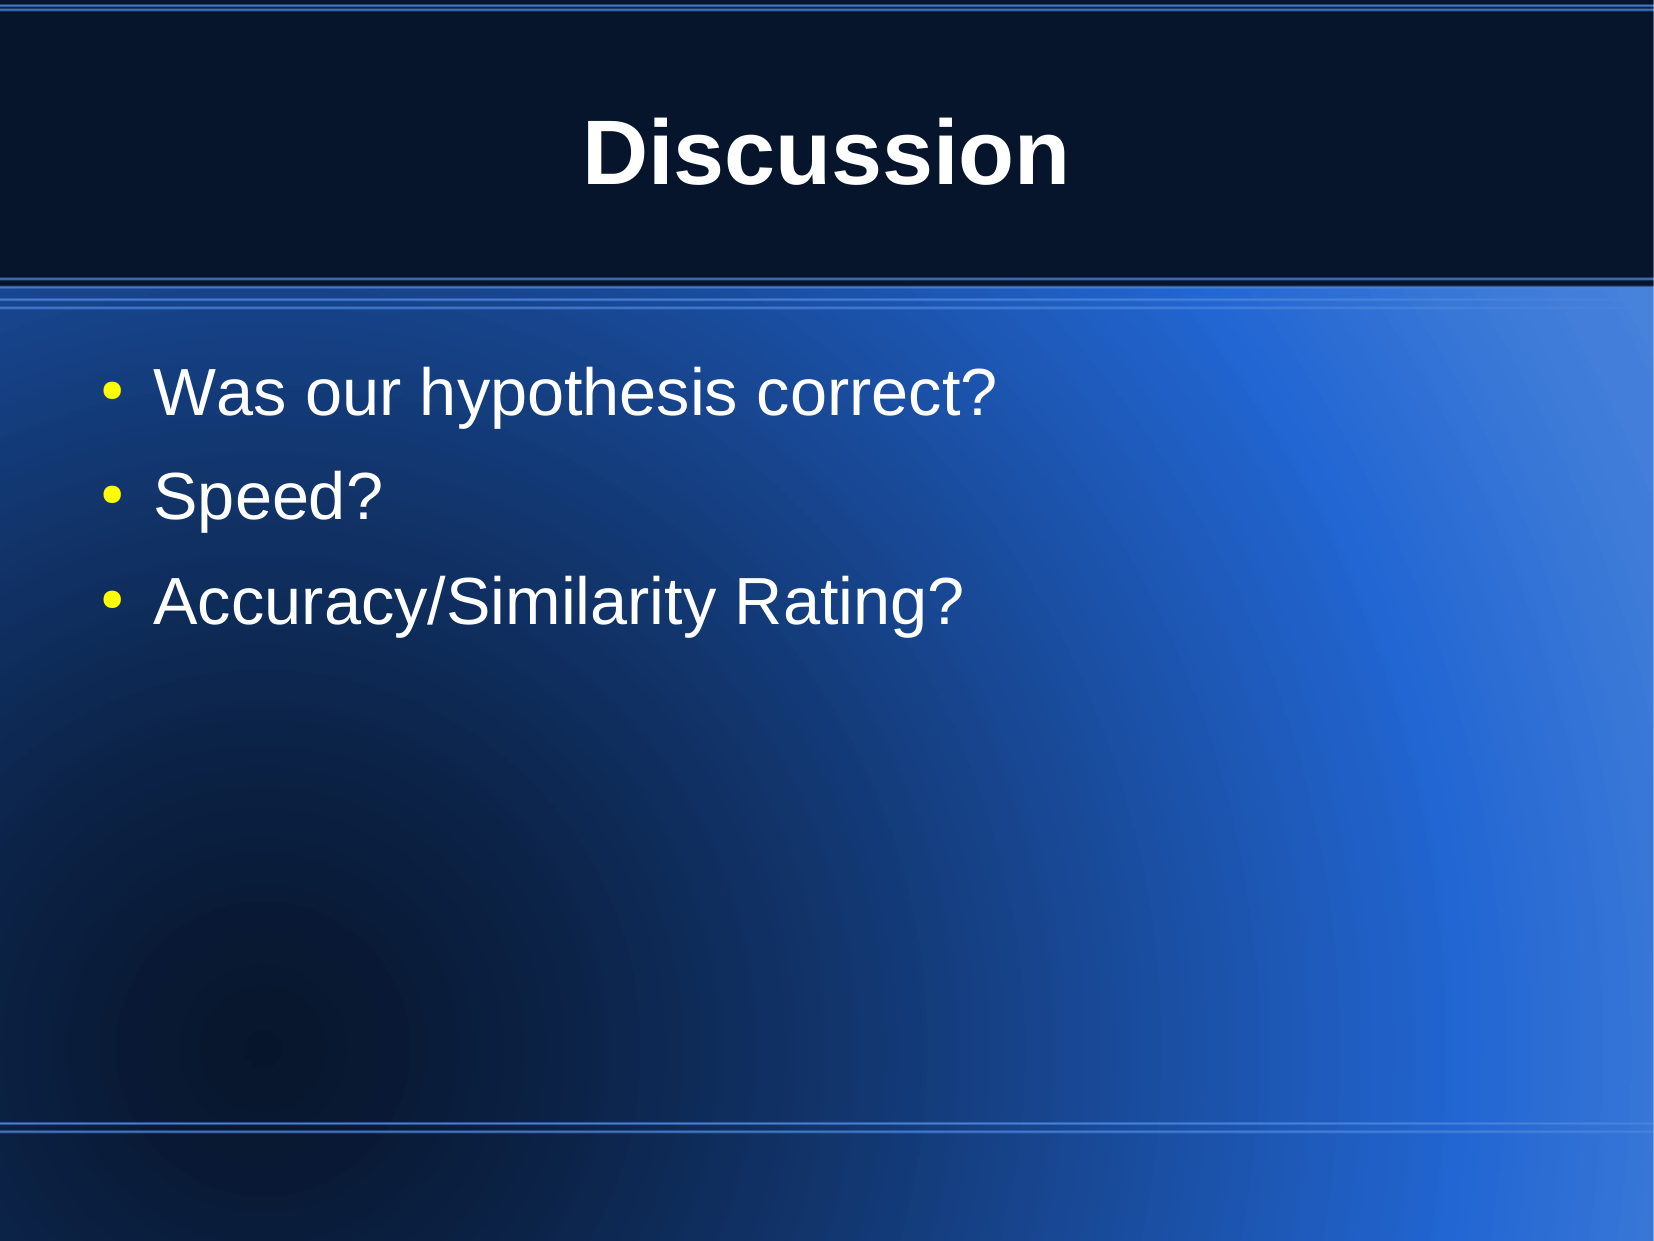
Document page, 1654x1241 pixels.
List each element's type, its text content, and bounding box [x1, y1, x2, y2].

picture [0, 0, 1654, 1241]
title Discussion [82, 49, 1571, 257]
list Was our hypothesis correct? Speed? Accuracy/Similarity Rating? [82, 355, 1571, 1058]
